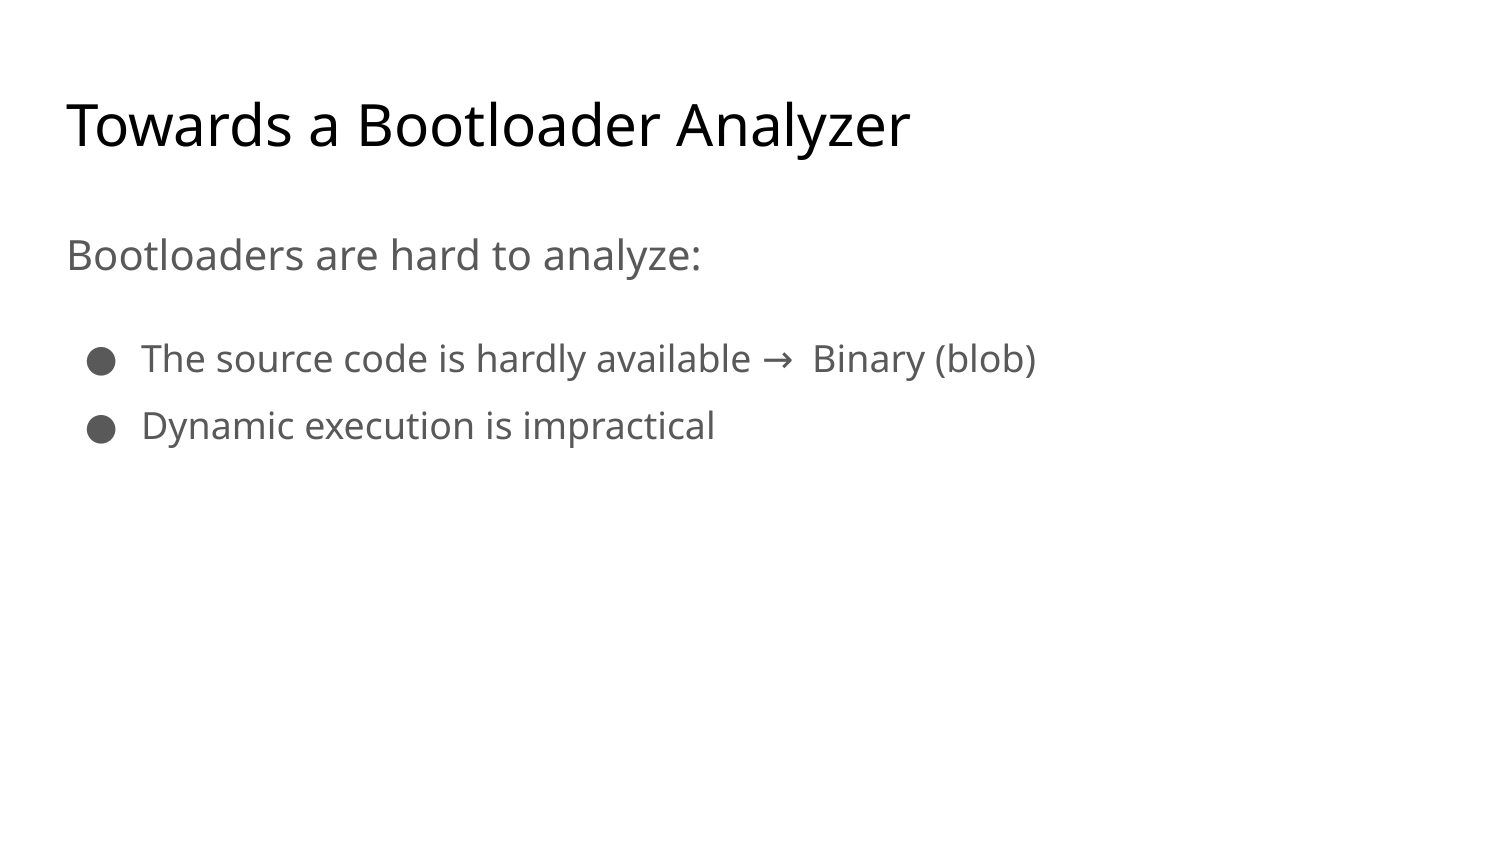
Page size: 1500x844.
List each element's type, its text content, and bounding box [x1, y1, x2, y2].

list Bootloaders are hard to analyze: The source code is hardly available → Binary (blob) Dynamic execution is impractical [51, 189, 1449, 750]
title Towards a Bootloader Analyzer [51, 72, 1449, 167]
